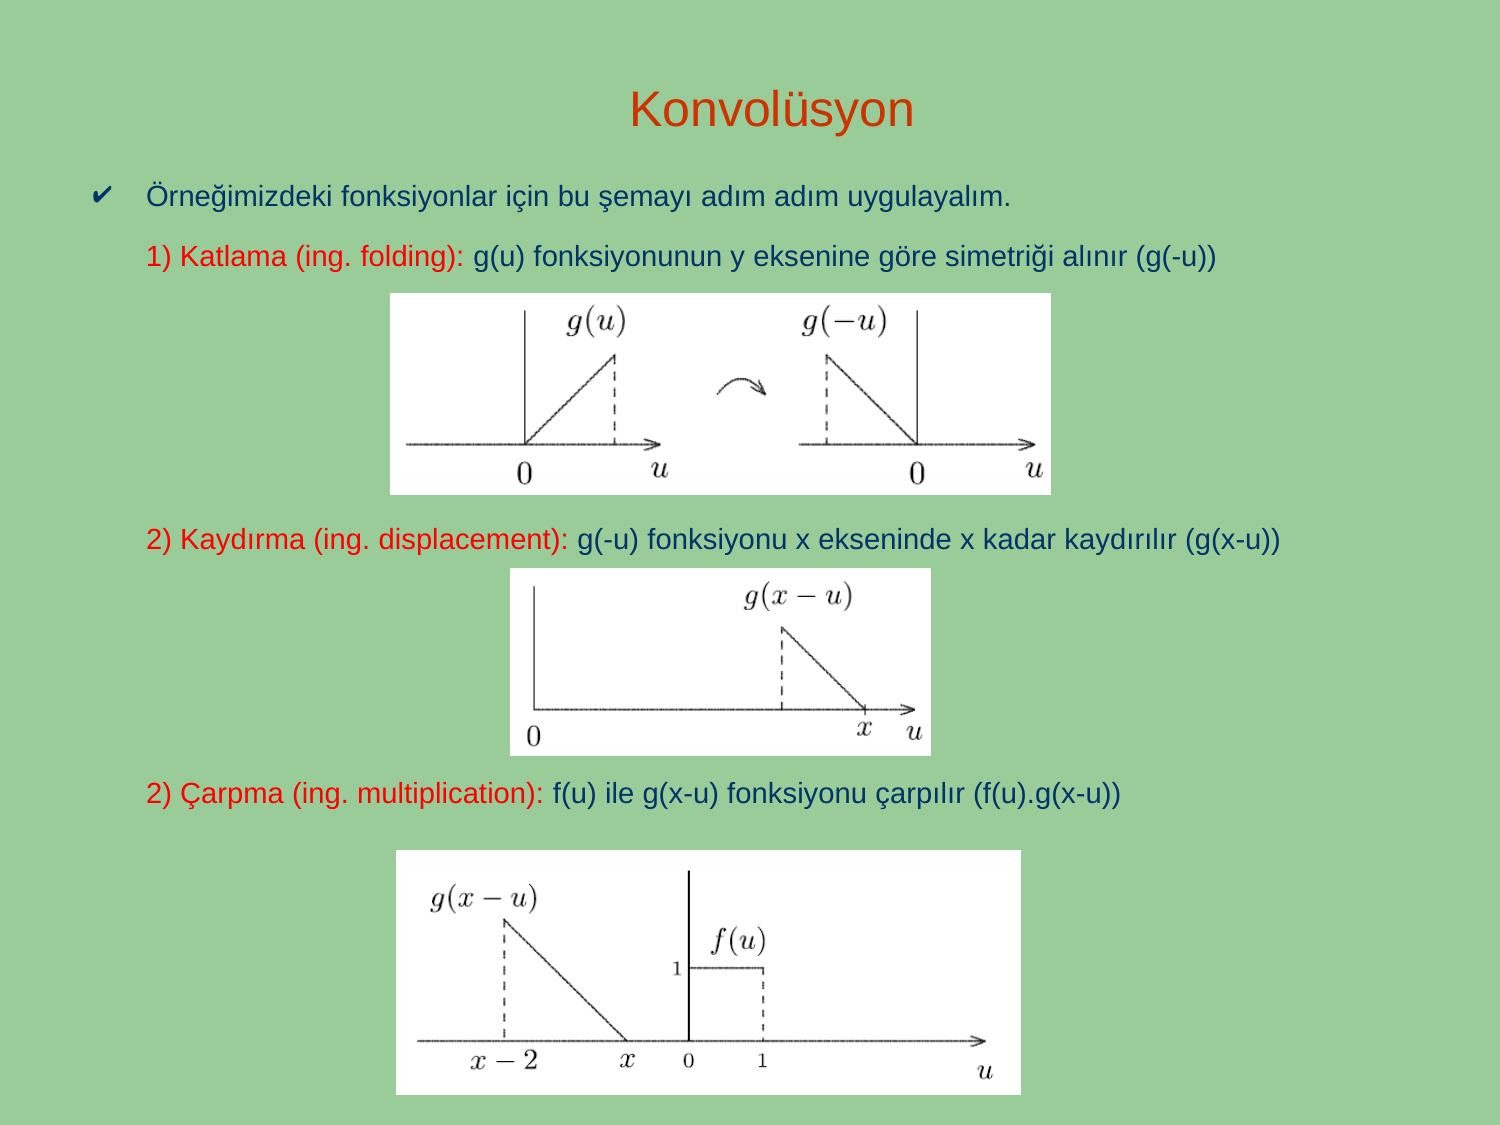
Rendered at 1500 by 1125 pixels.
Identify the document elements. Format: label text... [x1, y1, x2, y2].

list 2) Kaydırma (ing. displacement): g(-u) fonksiyonu x ekseninde x kadar kaydırılır (g(x-u)) [75, 523, 1426, 570]
picture [396, 850, 1021, 1096]
list 2) Çarpma (ing. multiplication): f(u) ile g(x-u) fonksiyonu çarpılır (f(u).g(x-u)) [75, 777, 1426, 823]
list 1) Katlama (ing. folding): g(u) fonksiyonunun y eksenine göre simetriği alınır (g(-u)) [75, 239, 1426, 286]
picture [390, 293, 1051, 496]
title Konvolüsyon [135, 22, 1410, 179]
picture [510, 568, 931, 757]
list Örneğimizdeki fonksiyonlar için bu şemayı adım adım uygulayalım. [75, 179, 1426, 226]
